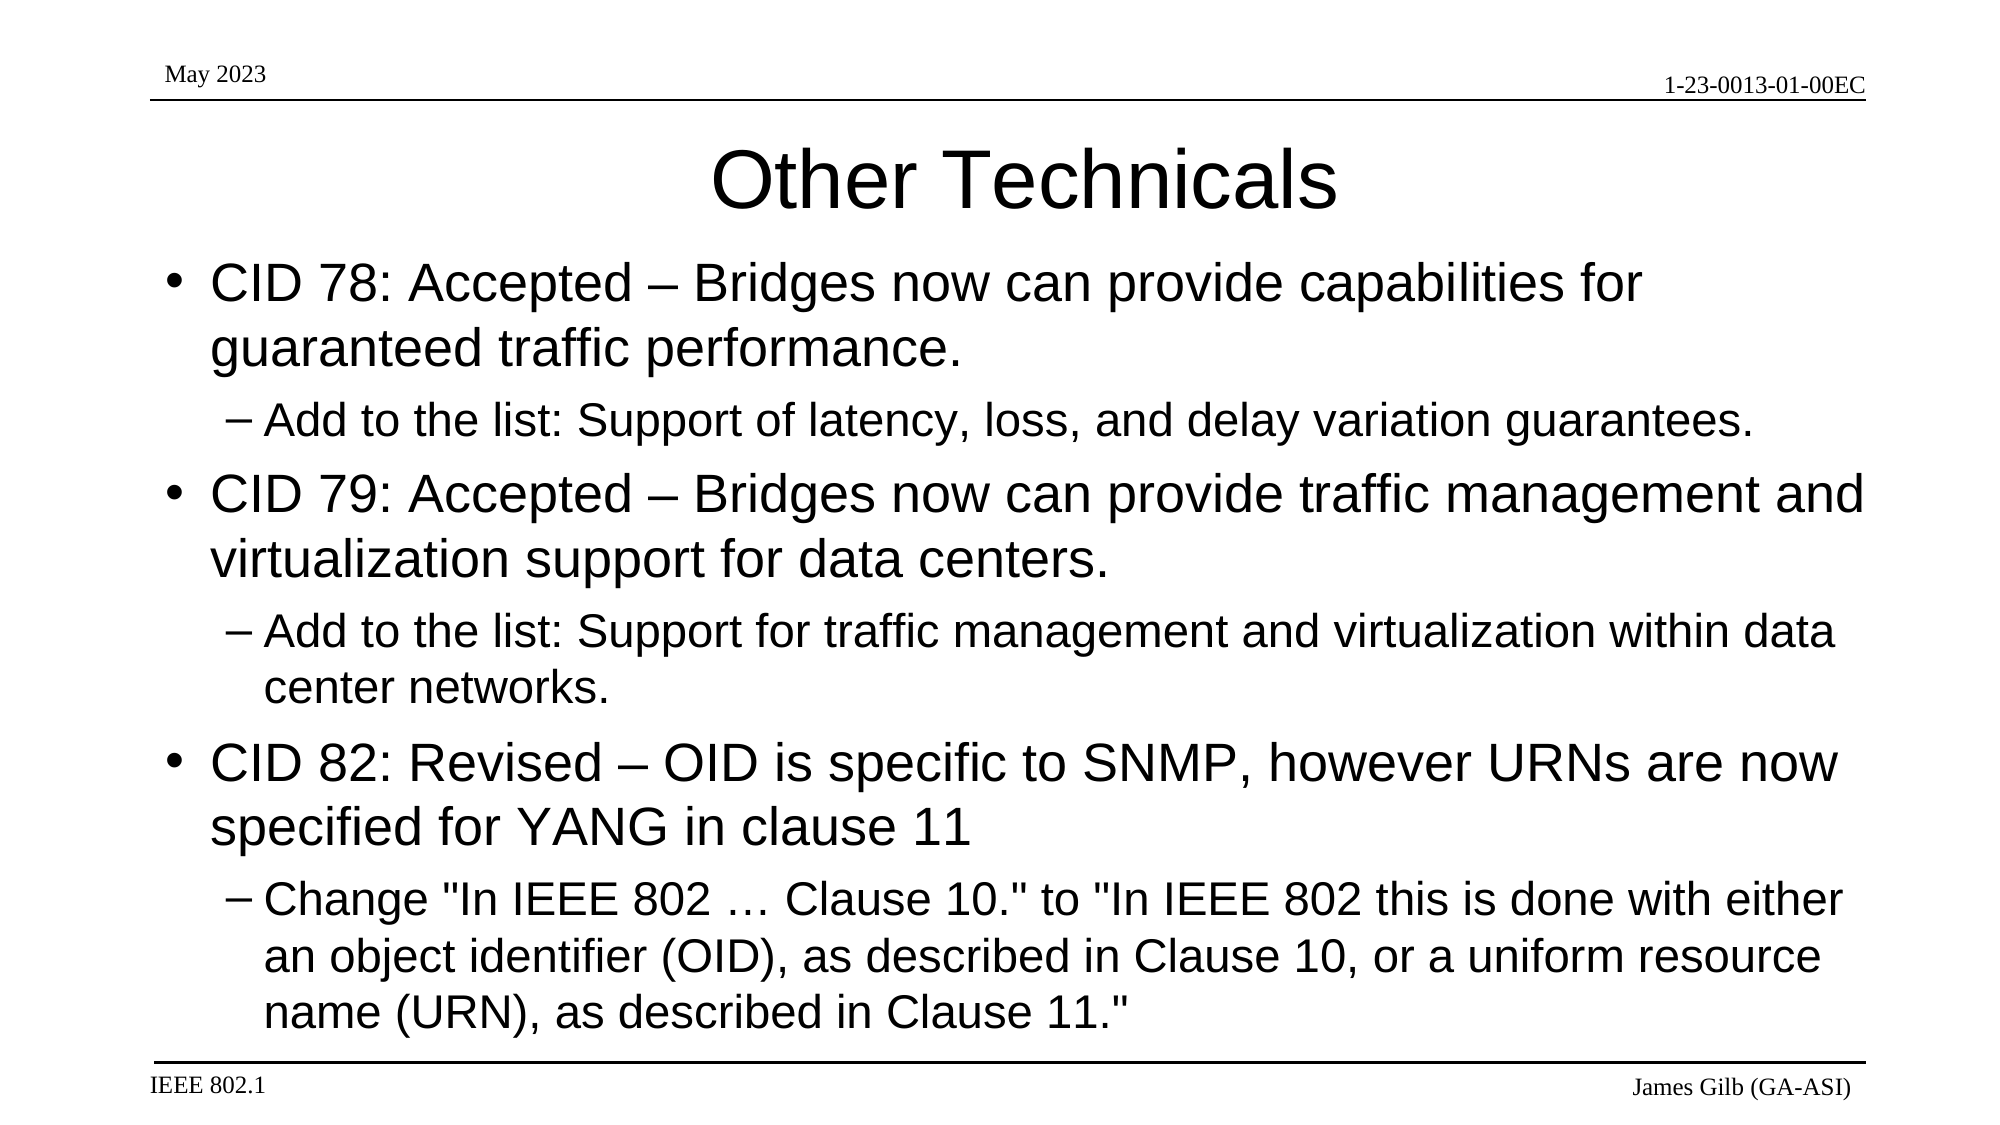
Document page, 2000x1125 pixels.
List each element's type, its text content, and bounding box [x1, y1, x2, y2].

title Other Technicals [149, 112, 1900, 238]
list CID 78: Accepted – Bridges now can provide capabilities for guaranteed traffic performance. Add to the list: Support of latency, loss, and delay variation guarantees. CID 79: Accepted – Bridges now can provide traffic management and virtualization support for data centers. Add to the list: Support for traffic management and virtualization within data center networks. CID 82: Revised – OID is specific to SNMP, however URNs are now specified for YANG in clause 11 Change "In IEEE 802 … Clause 10." to "In IEEE 802 this is done with either an object identifier (OID), as described in Clause 10, or a uniform resource name (URN), as described in Clause 11." [149, 239, 1900, 1051]
